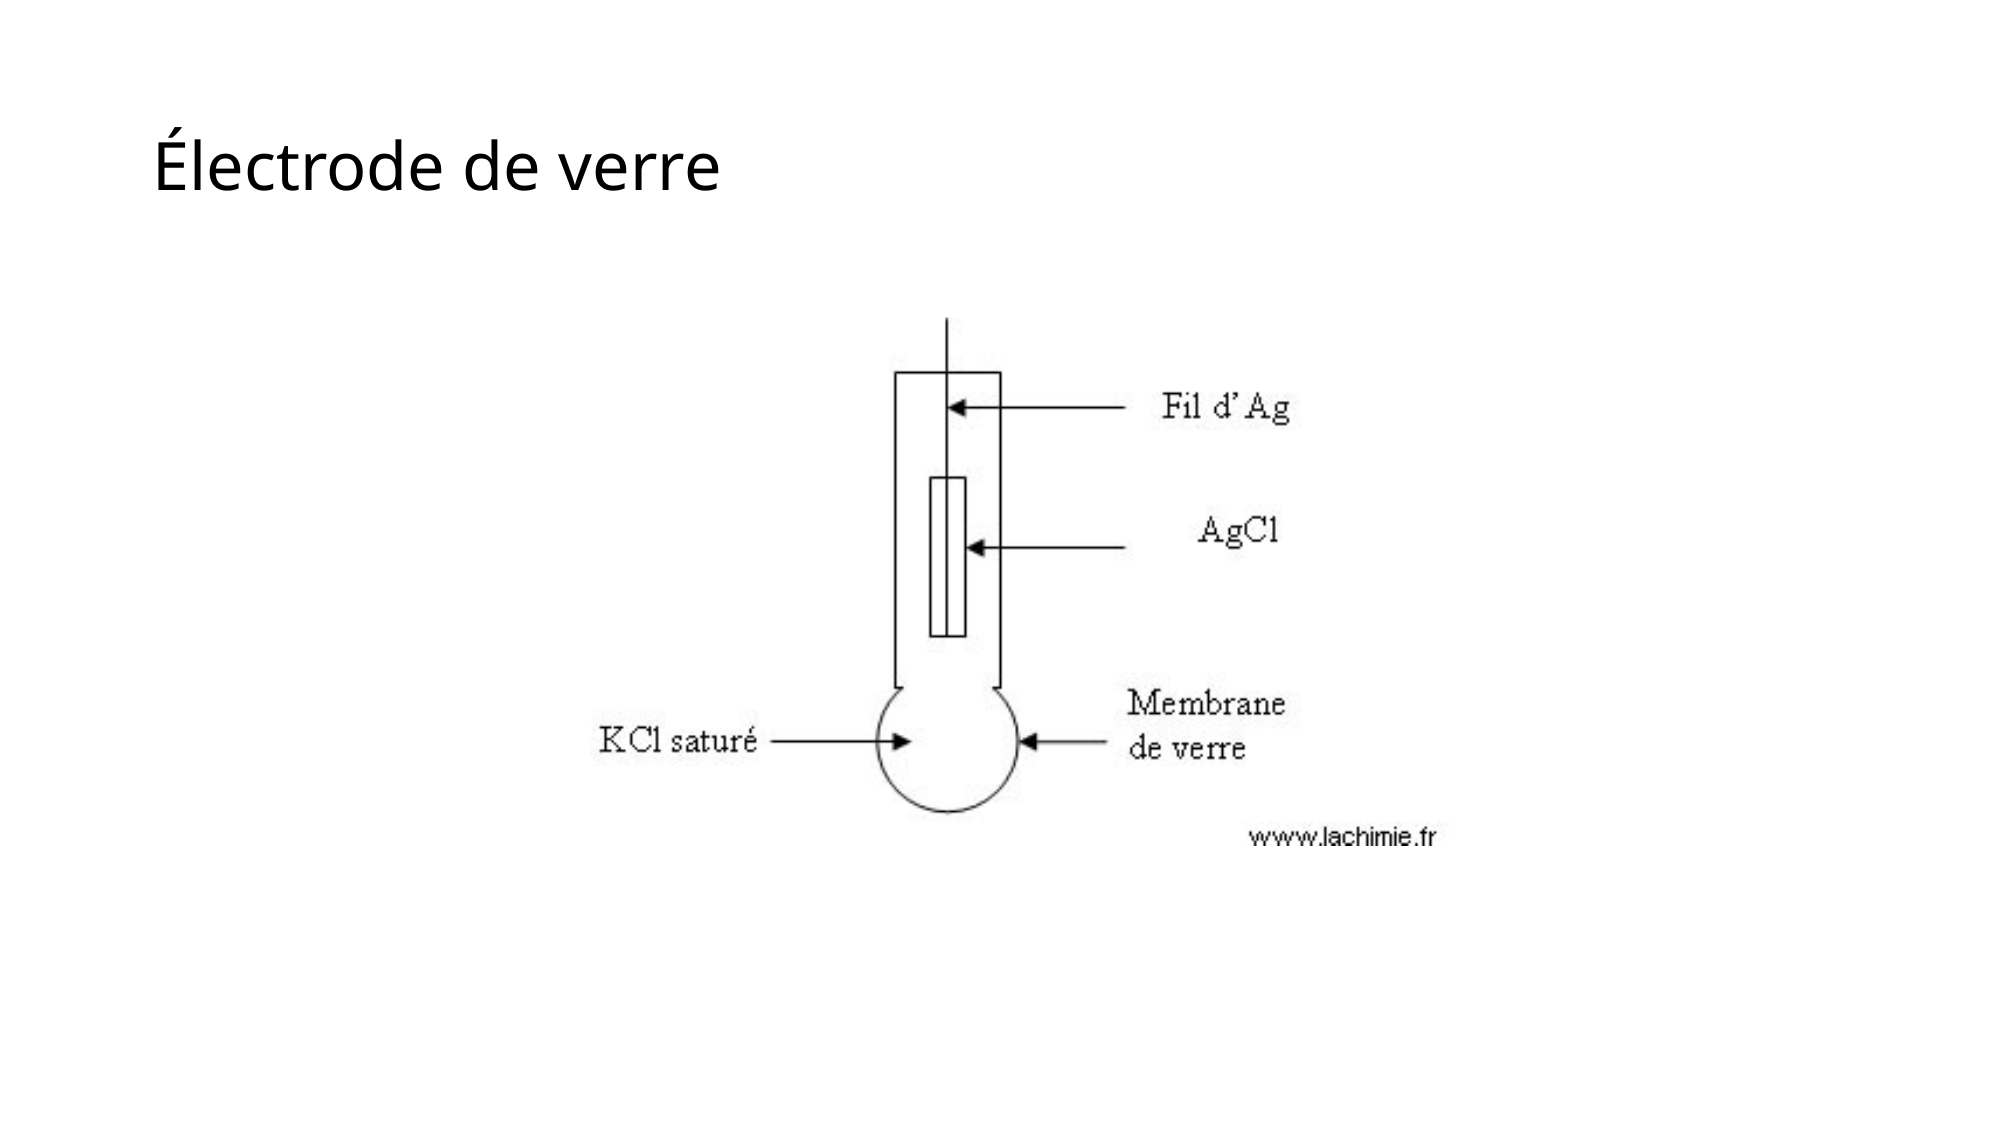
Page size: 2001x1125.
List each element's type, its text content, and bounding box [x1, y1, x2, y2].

picture [535, 281, 1465, 846]
title Électrode de verre [137, 59, 1863, 278]
